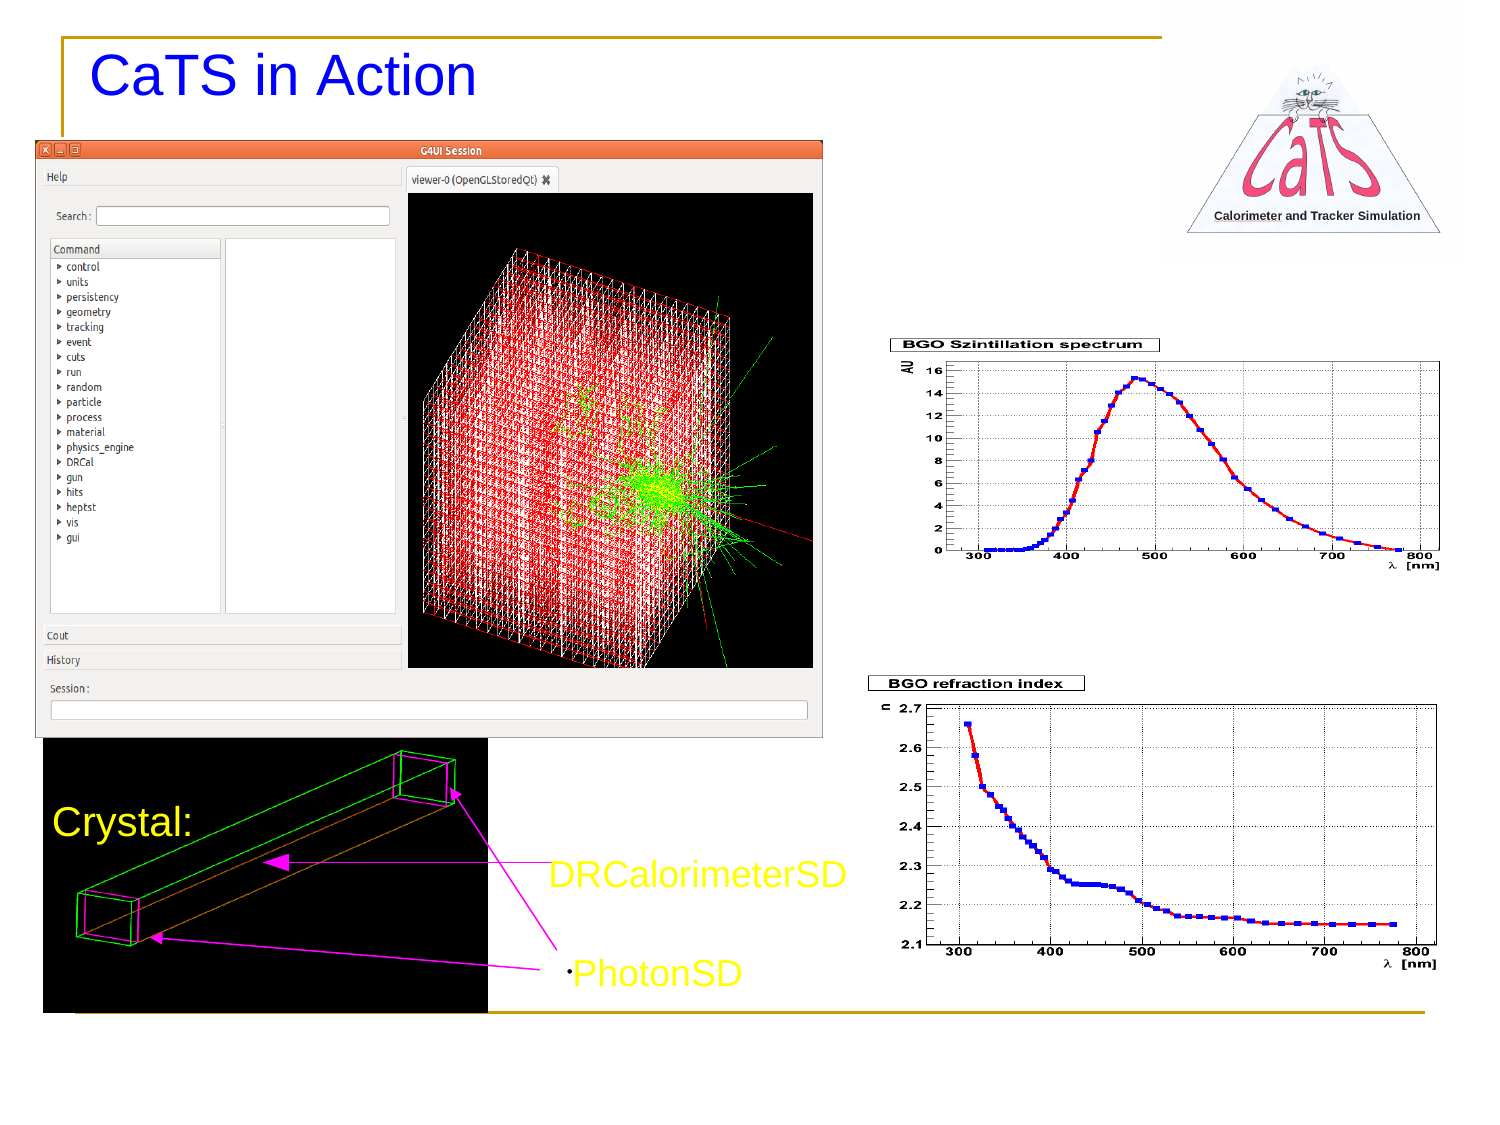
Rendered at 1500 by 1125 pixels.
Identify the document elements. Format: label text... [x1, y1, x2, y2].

text_box Crystal: [30, 787, 451, 850]
picture [43, 799, 488, 1013]
picture [35, 140, 823, 842]
picture [884, 337, 1500, 574]
picture [1162, 0, 1463, 263]
text_box CaTS in Action [74, 0, 1162, 225]
picture [862, 674, 1500, 975]
text_box DRCalorimeterSD [533, 843, 863, 900]
text_box PhotonSD [552, 941, 925, 996]
